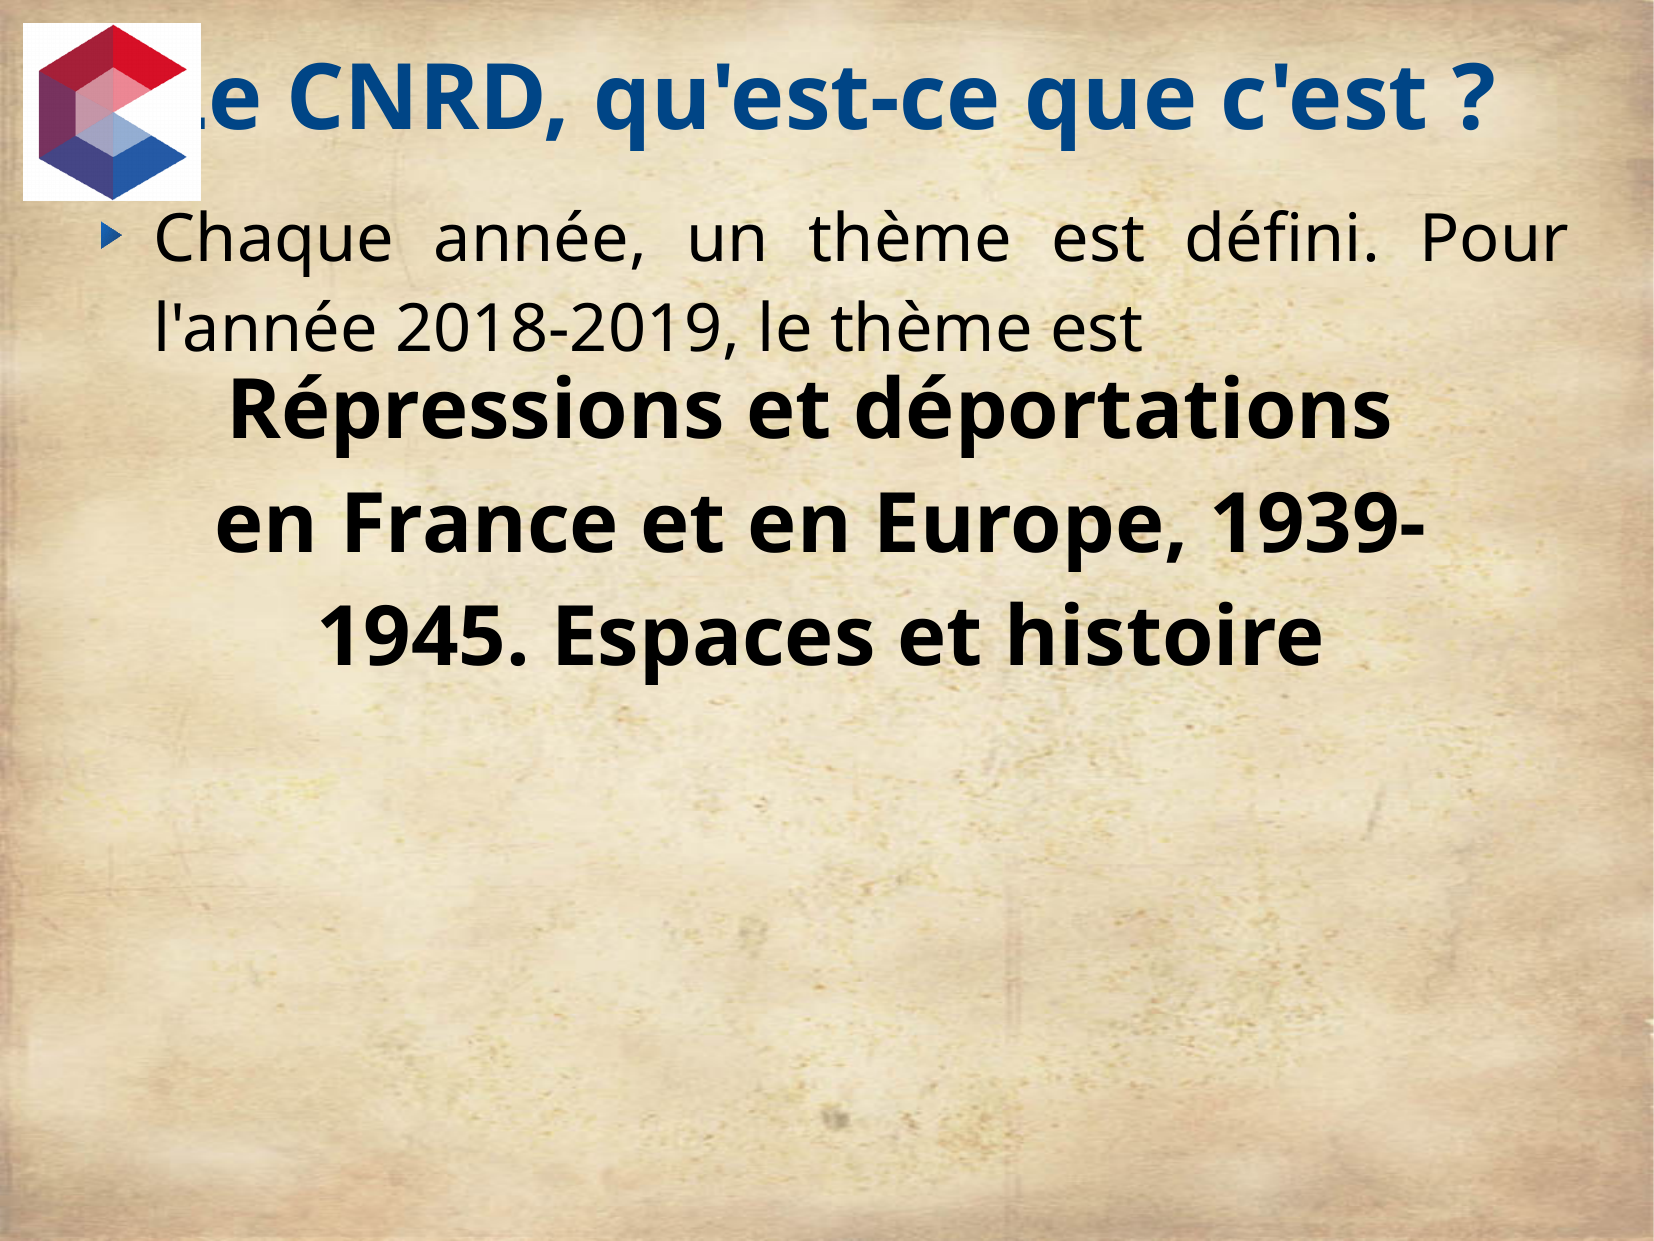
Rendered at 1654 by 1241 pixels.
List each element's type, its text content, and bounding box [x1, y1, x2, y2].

text_box Répressions et déportations en France et en Europe, 1939-1945. Espaces et histoire [177, 342, 1465, 672]
title Le CNRD, qu'est-ce que c'est ? [82, 0, 1571, 189]
picture [0, 0, 1654, 1241]
list Chaque année, un thème est défini. Pour l'année 2018-2019, le thème est [82, 189, 1571, 1009]
